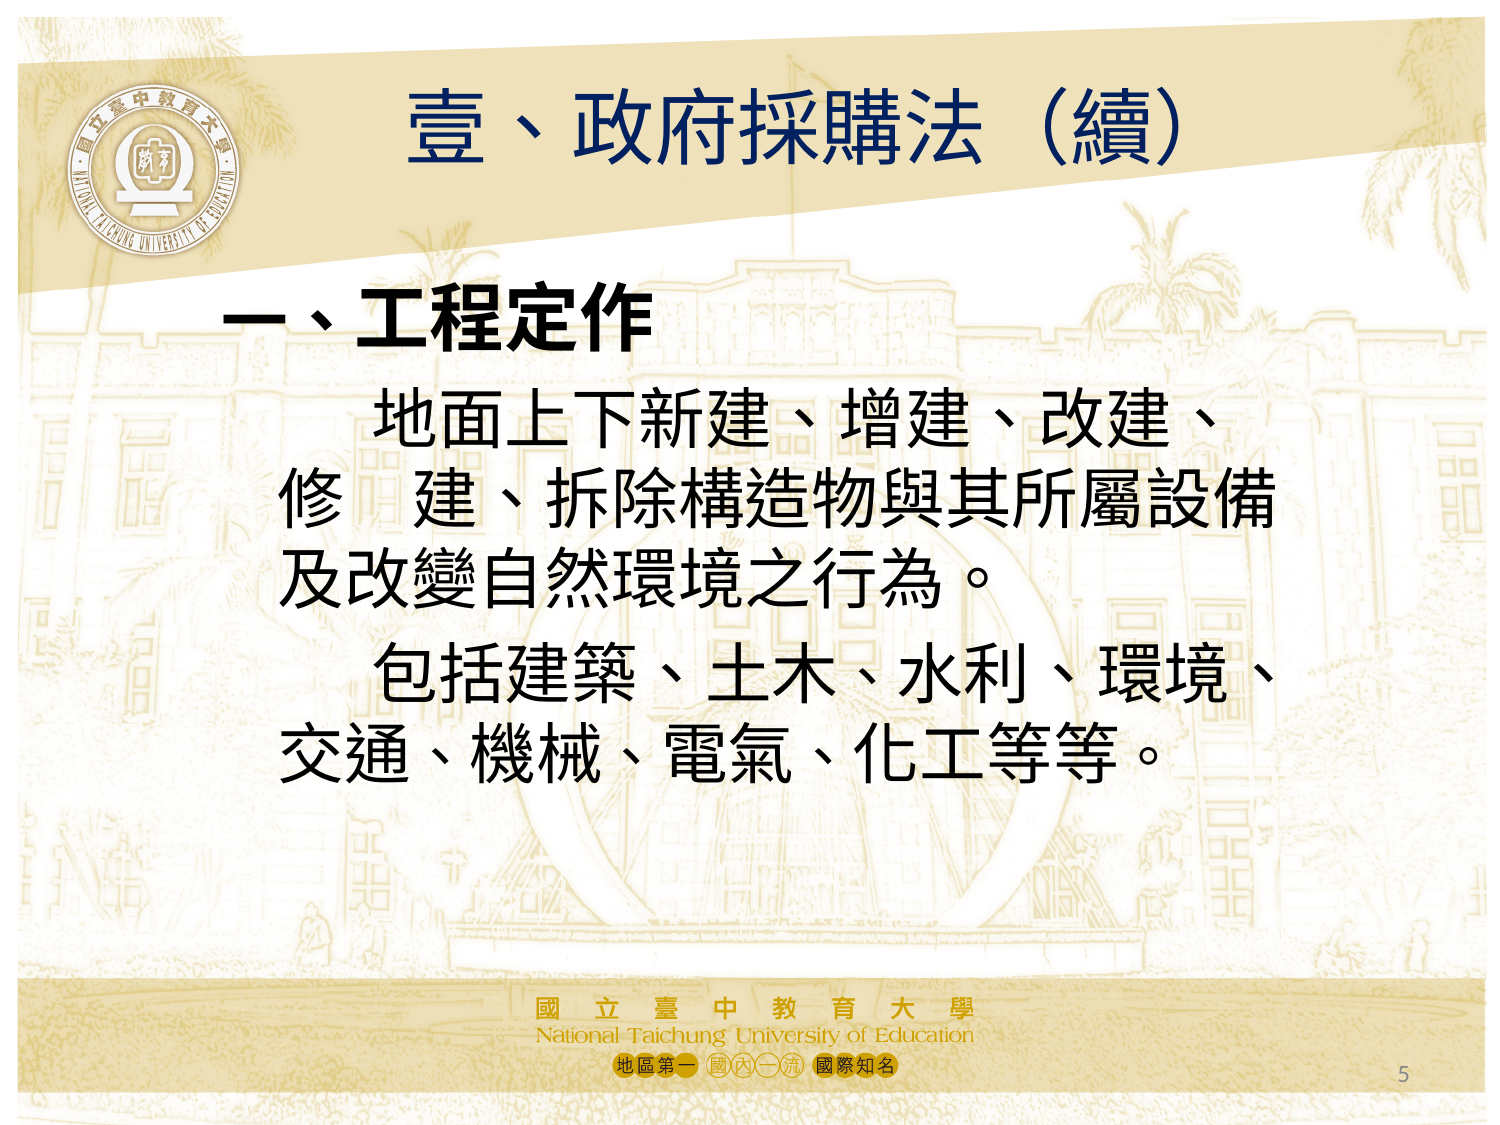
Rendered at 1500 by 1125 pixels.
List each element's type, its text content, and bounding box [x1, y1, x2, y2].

title 壹、政府採購法（續） [372, 30, 1270, 219]
list 一、工程定作 地面上下新建、增建、改建、修 建、拆除構造物與其所屬設備及改變自然環境之行為。 包括建築、土木、水利、環境、交通、機械、電氣、化工等等。 [206, 262, 1317, 941]
picture [0, 0, 1500, 1125]
text_box <編號> [1074, 1042, 1426, 1103]
